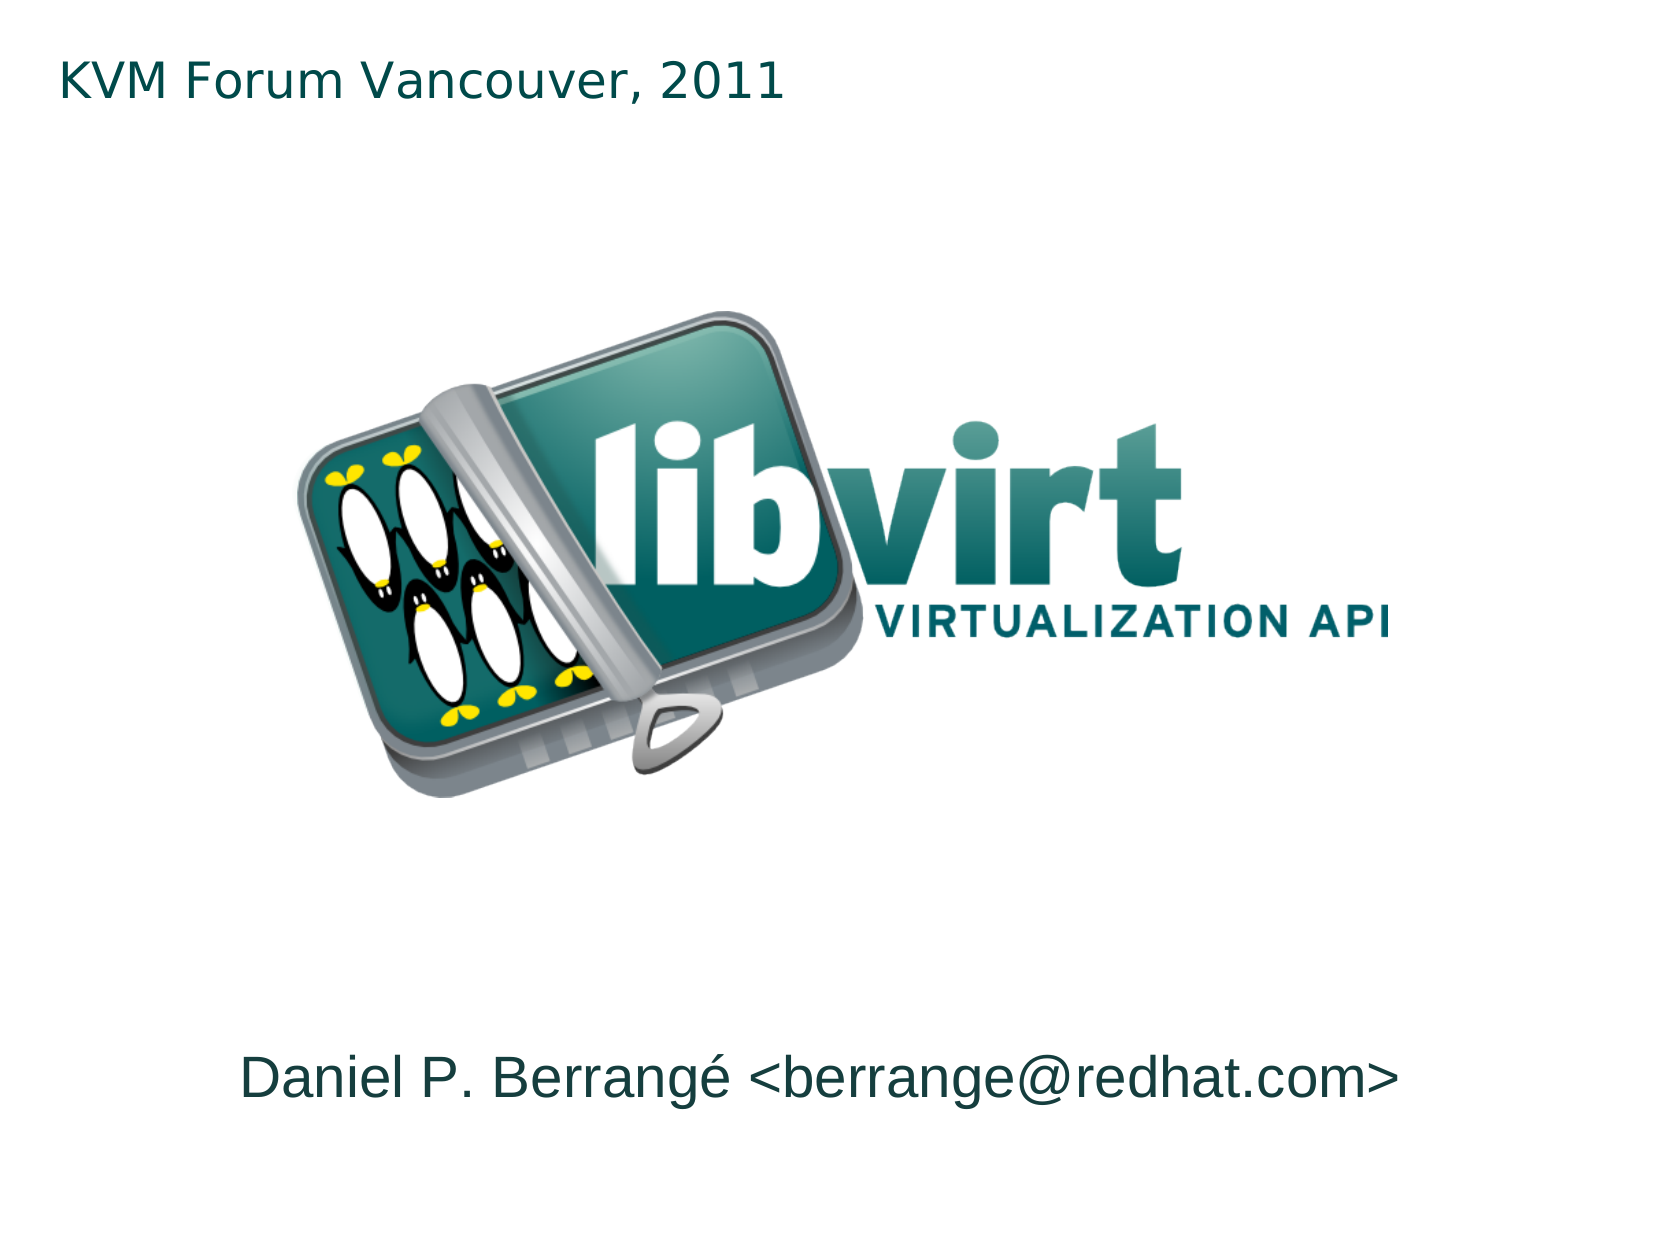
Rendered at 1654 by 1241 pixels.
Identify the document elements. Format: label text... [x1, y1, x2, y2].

title Daniel P. Berrangé <berrange@redhat.com> [76, 974, 1565, 1182]
picture [292, 311, 1388, 798]
text_box KVM Forum Vancouver, 2011 [43, 45, 803, 119]
